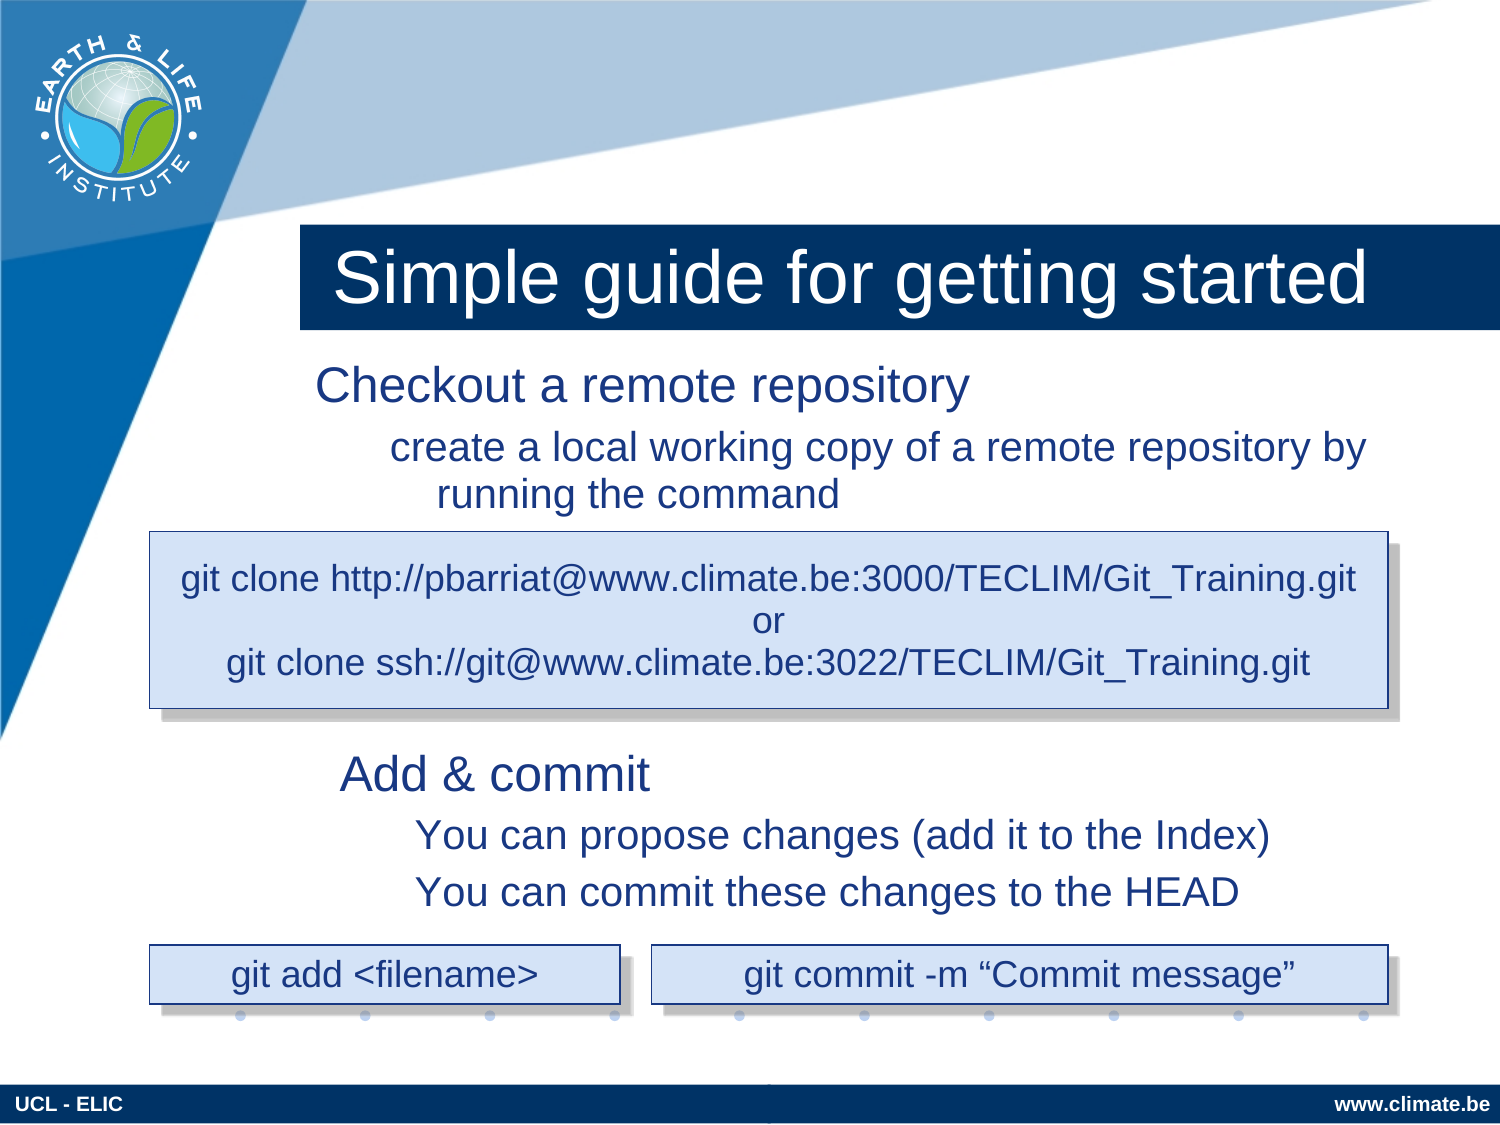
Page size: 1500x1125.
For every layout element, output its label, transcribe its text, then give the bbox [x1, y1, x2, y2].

picture [0, 0, 1500, 842]
title Simple guide for getting started [300, 224, 1500, 331]
list Checkout a remote repository create a local working copy of a remote repository by running the command [300, 350, 1476, 532]
text_box git commit -m “Commit message” [651, 944, 1388, 1004]
text_box git add <filename> [149, 944, 621, 1004]
list Add & commit You can propose changes (add it to the Index) You can commit these changes to the HEAD [324, 738, 1500, 924]
text_box git clone http://pbarriat@www.climate.be:3000/TECLIM/Git_Training.git or git clone ssh://git@www.climate.be:3022/TECLIM/Git_Training.git [149, 531, 1388, 709]
